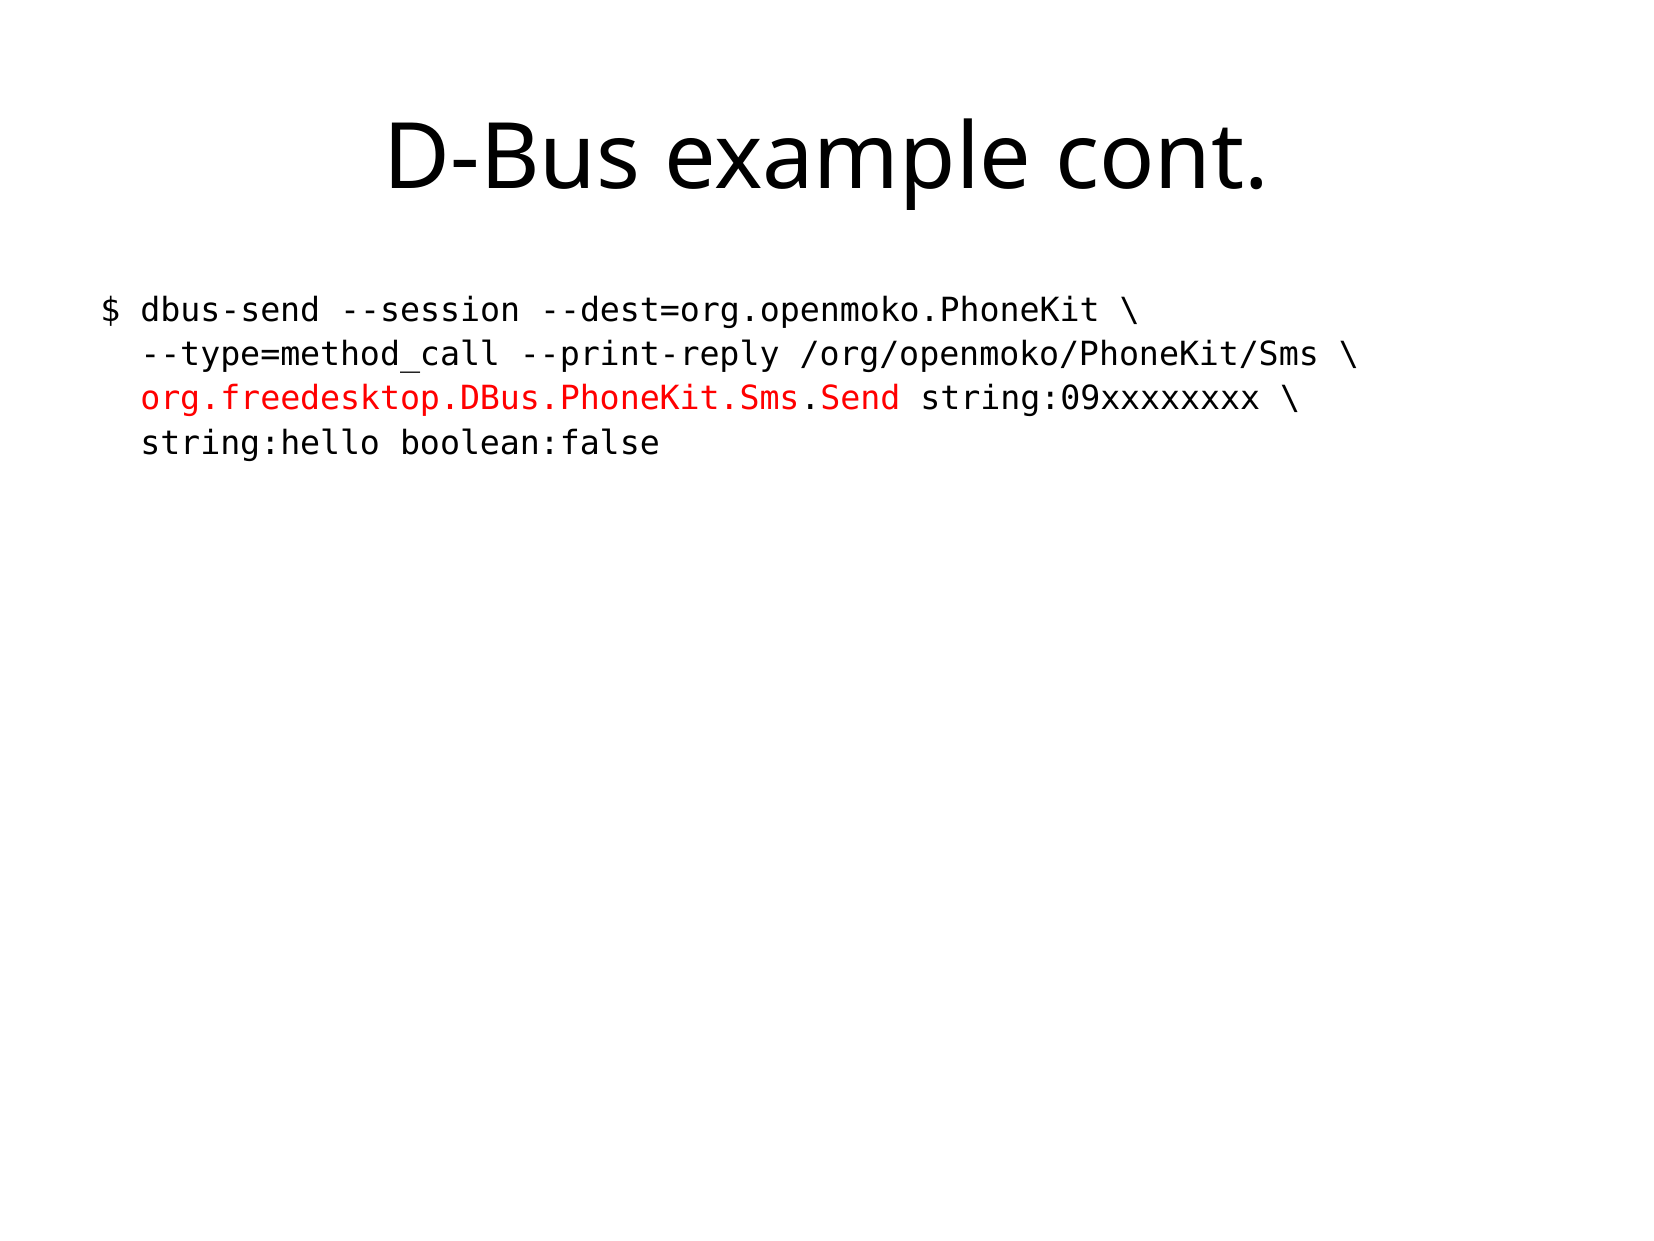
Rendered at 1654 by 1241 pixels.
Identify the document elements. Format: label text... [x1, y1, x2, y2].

list $ dbus-send --session --dest=org.openmoko.PhoneKit \ --type=method_call --print-reply /org/openmoko/PhoneKit/Sms \ org.freedesktop.DBus.PhoneKit.Sms.Send string:09xxxxxxxx \ string:hello boolean:false [82, 290, 1571, 1094]
title D-Bus example cont. [82, 56, 1571, 250]
